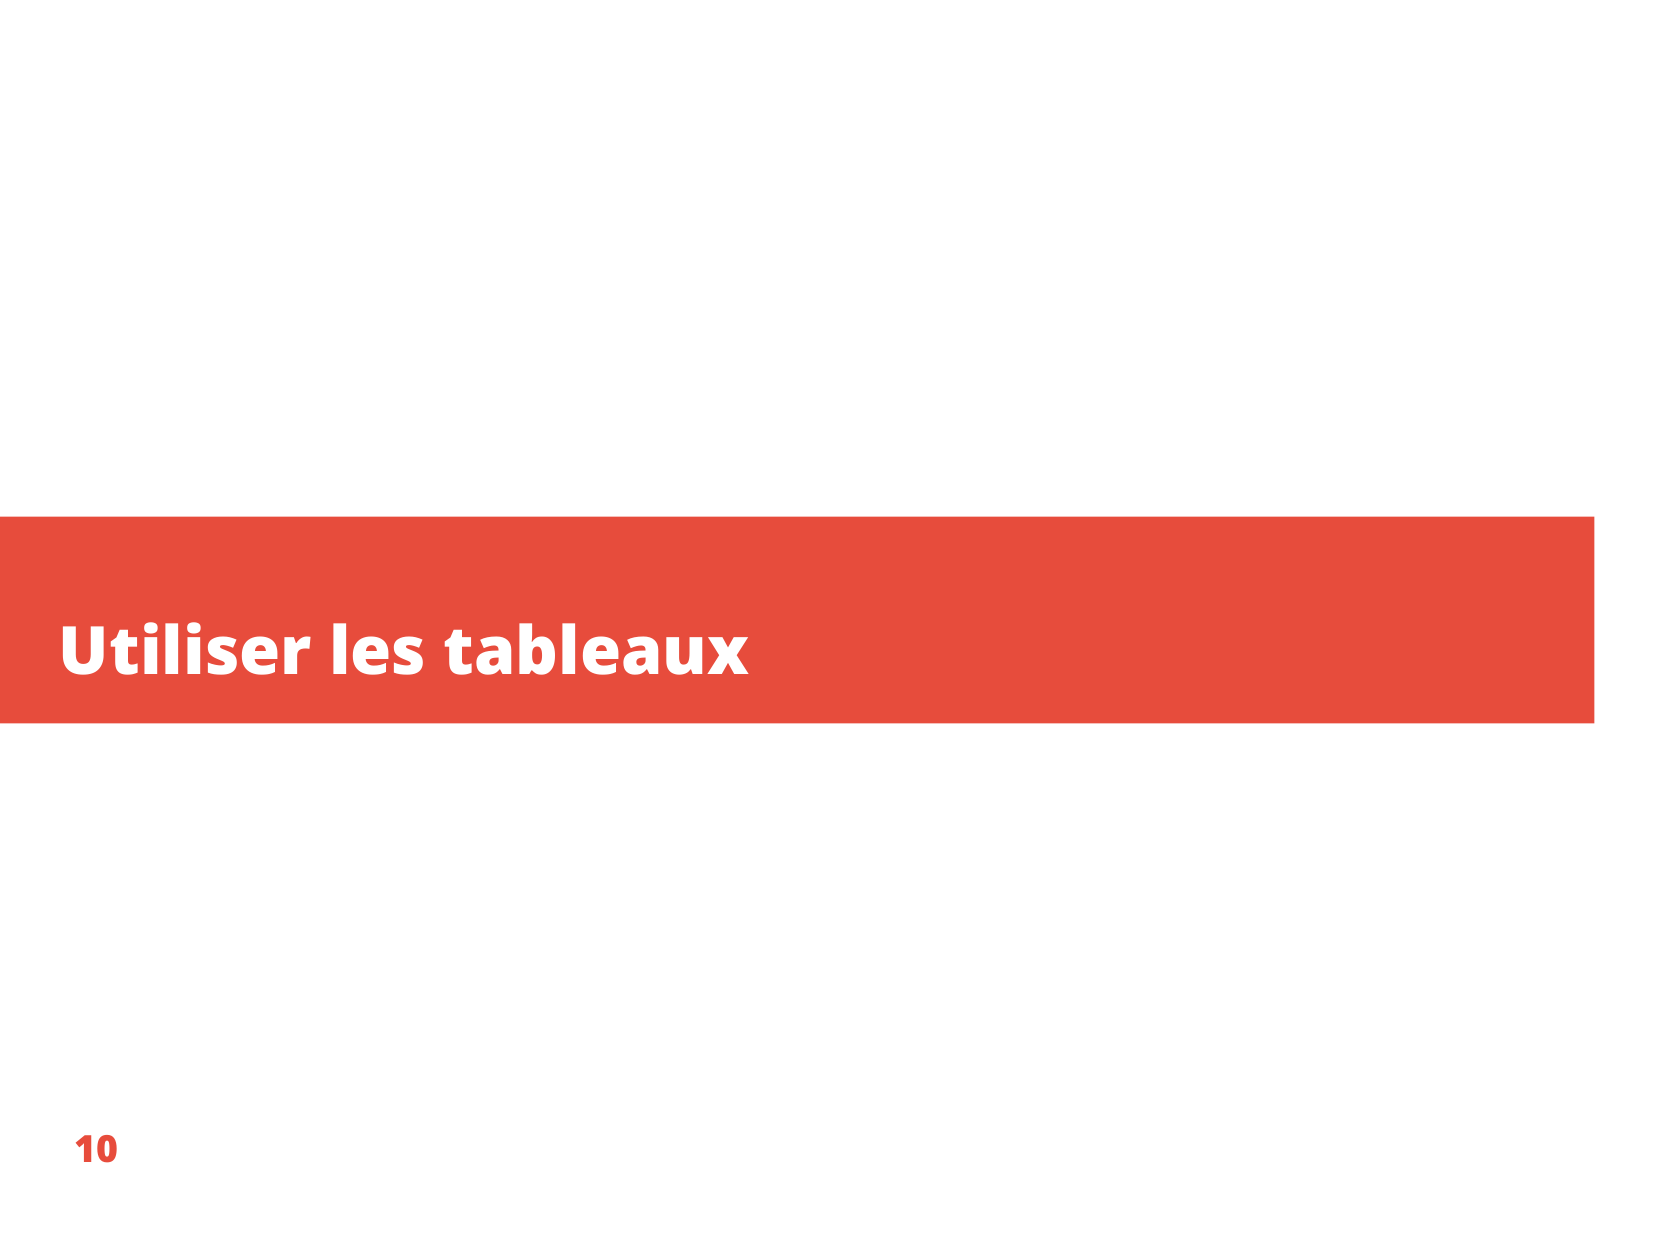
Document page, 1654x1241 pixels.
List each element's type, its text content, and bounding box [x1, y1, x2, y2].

title Utiliser les tableaux [59, 546, 1595, 694]
